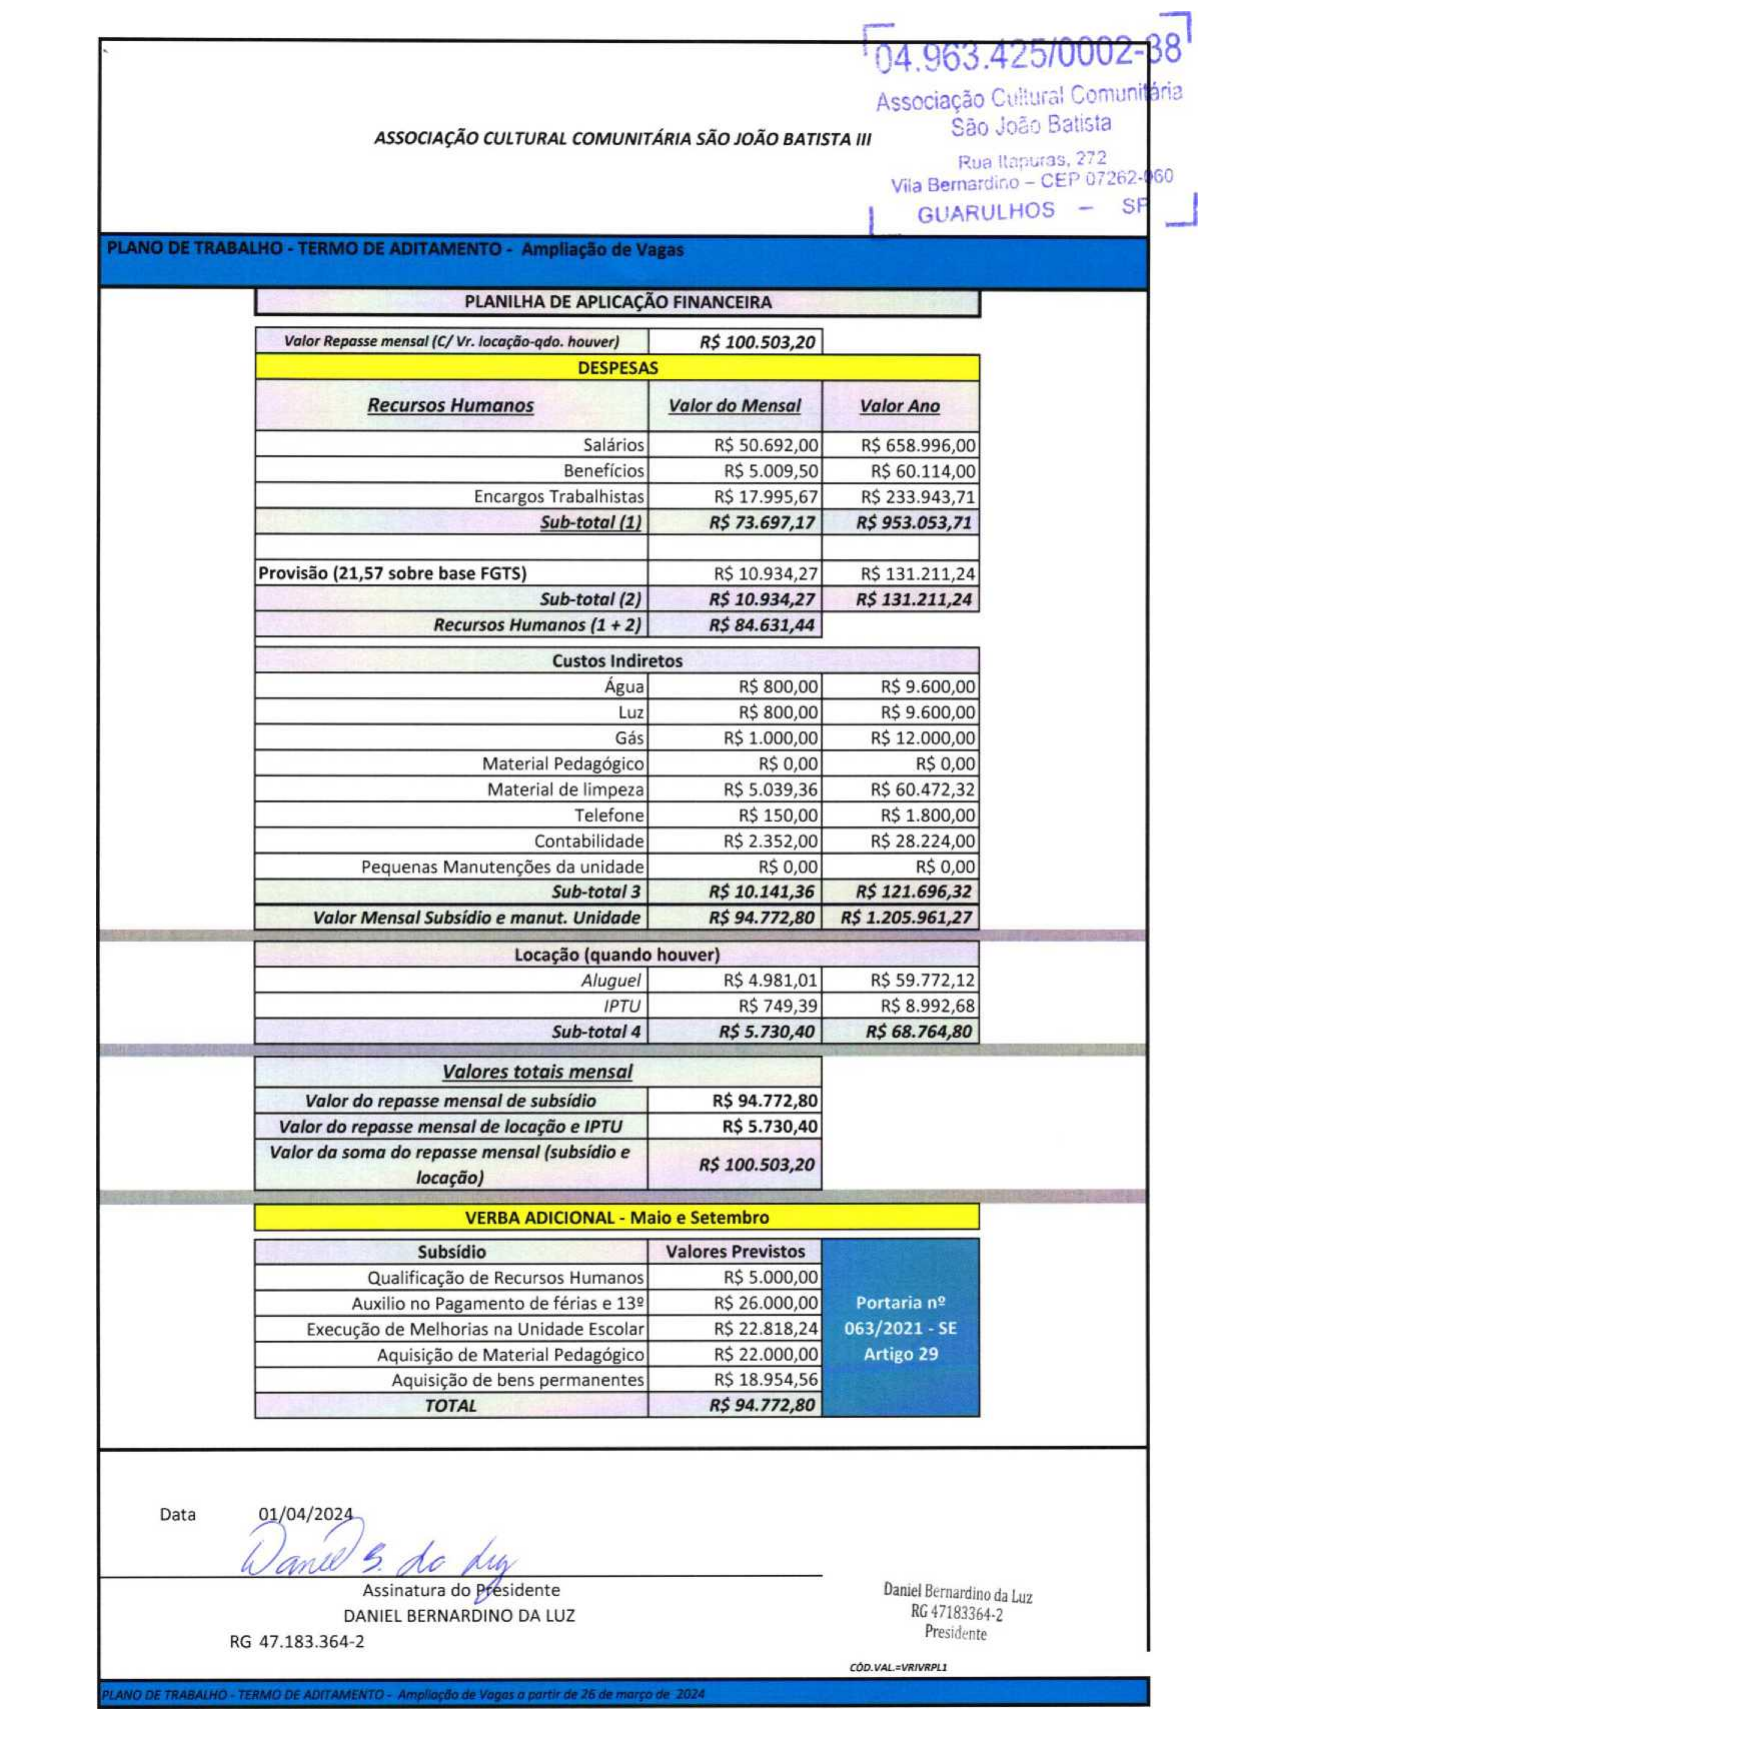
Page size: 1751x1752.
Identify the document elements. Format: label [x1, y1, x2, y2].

picture [96, 11, 1198, 1709]
